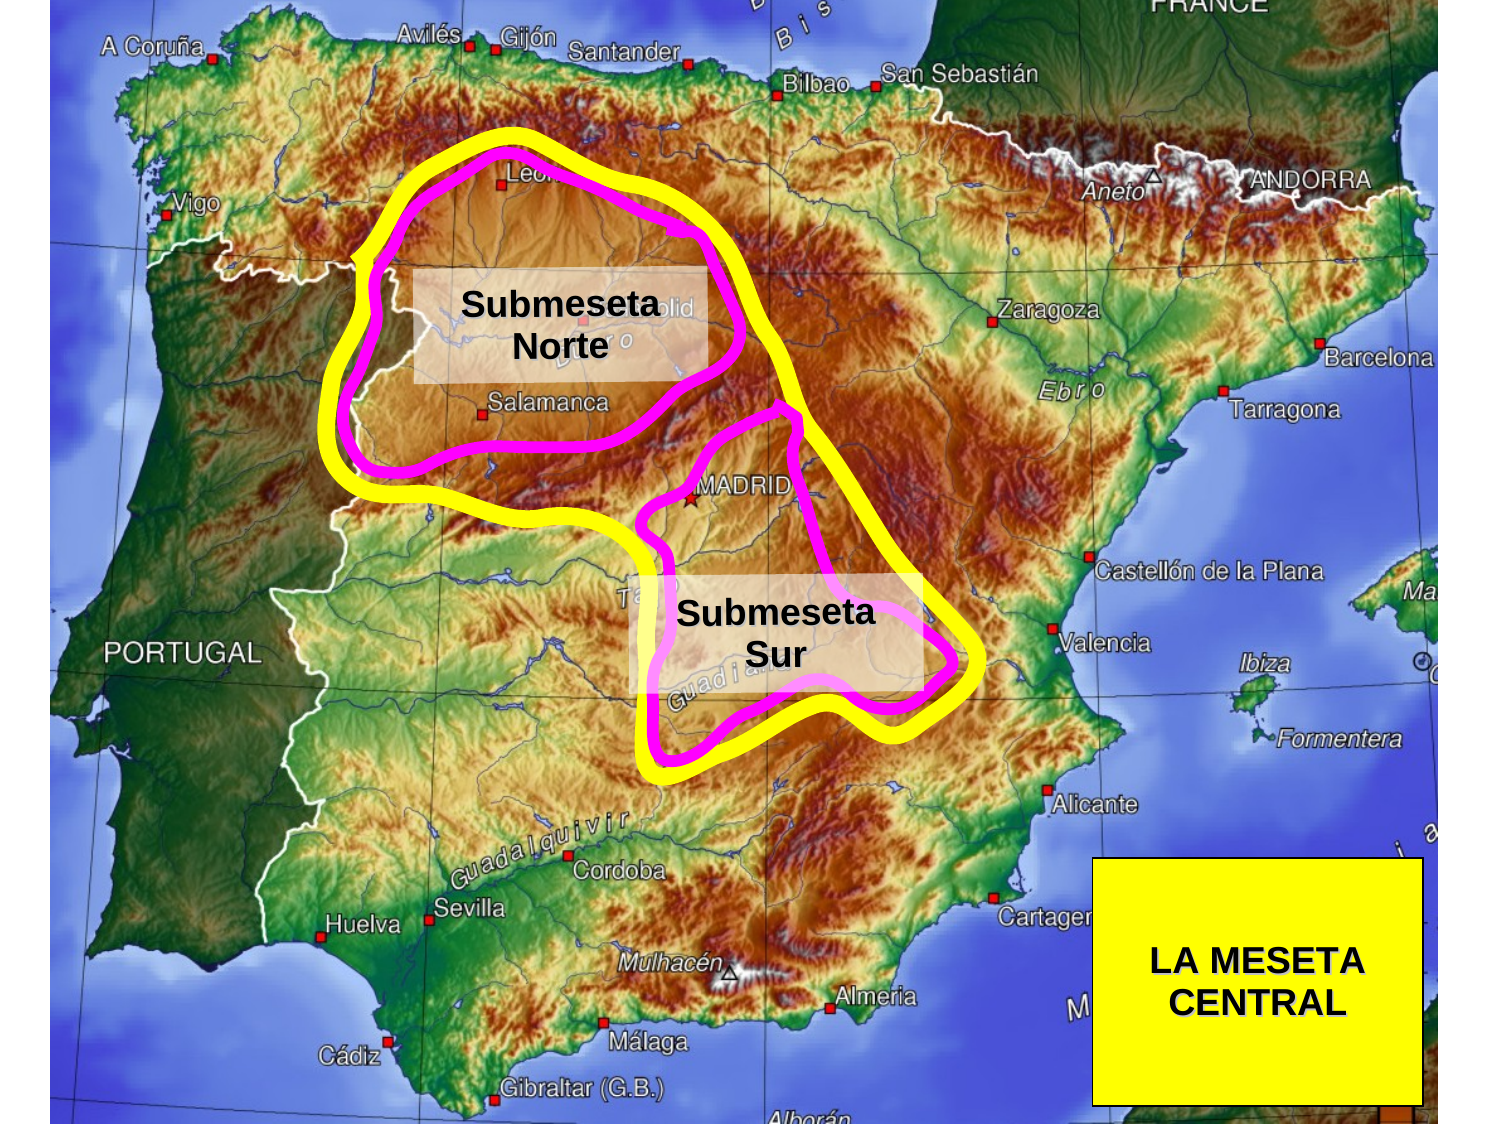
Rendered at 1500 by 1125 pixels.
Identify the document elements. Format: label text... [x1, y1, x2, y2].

text_box LA MESETA CENTRAL [1092, 857, 1424, 1106]
text_box Submeseta Sur [628, 572, 924, 694]
text_box Submeseta Norte [412, 265, 709, 385]
picture [50, 0, 1438, 1124]
